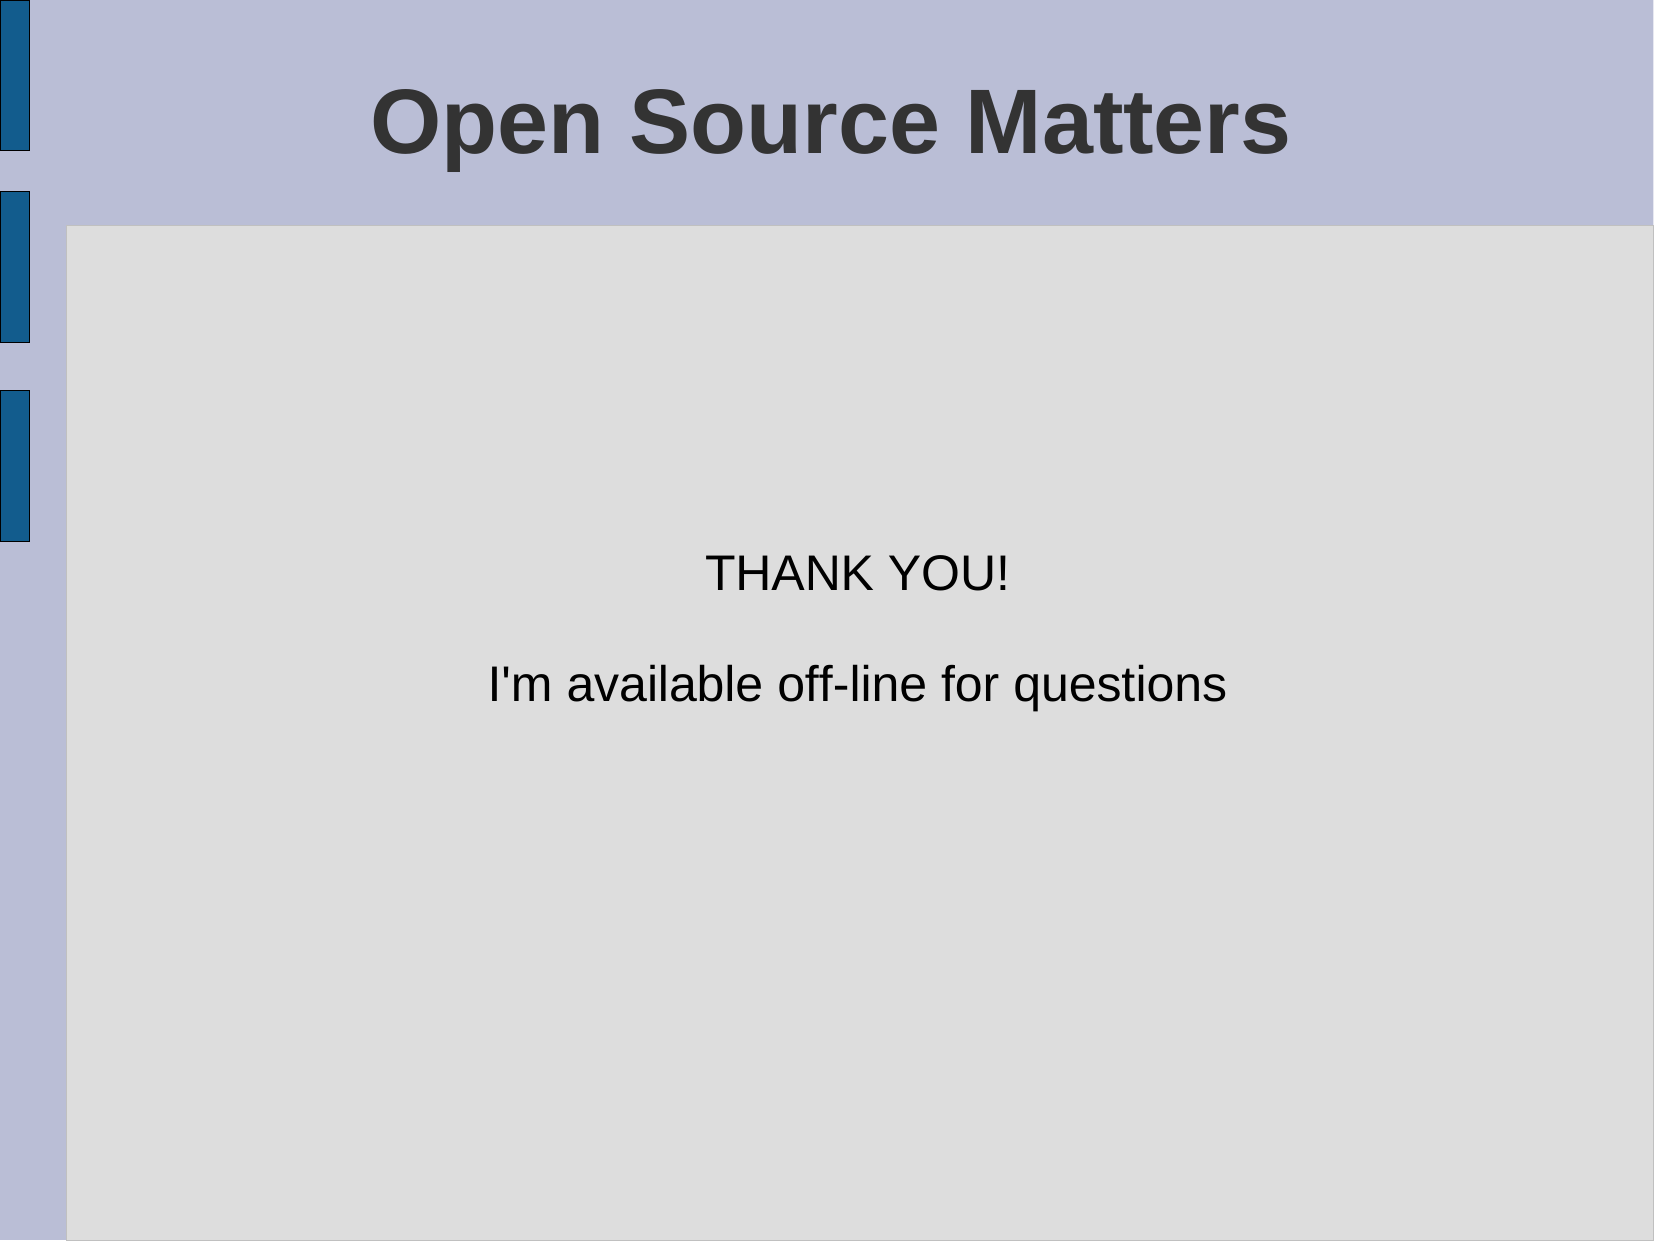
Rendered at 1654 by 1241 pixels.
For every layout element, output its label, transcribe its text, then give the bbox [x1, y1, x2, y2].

list [112, 235, 1613, 1136]
text_box THANK YOU! I'm available off-line for questions [487, 545, 1213, 713]
title Open Source Matters [125, 17, 1538, 226]
